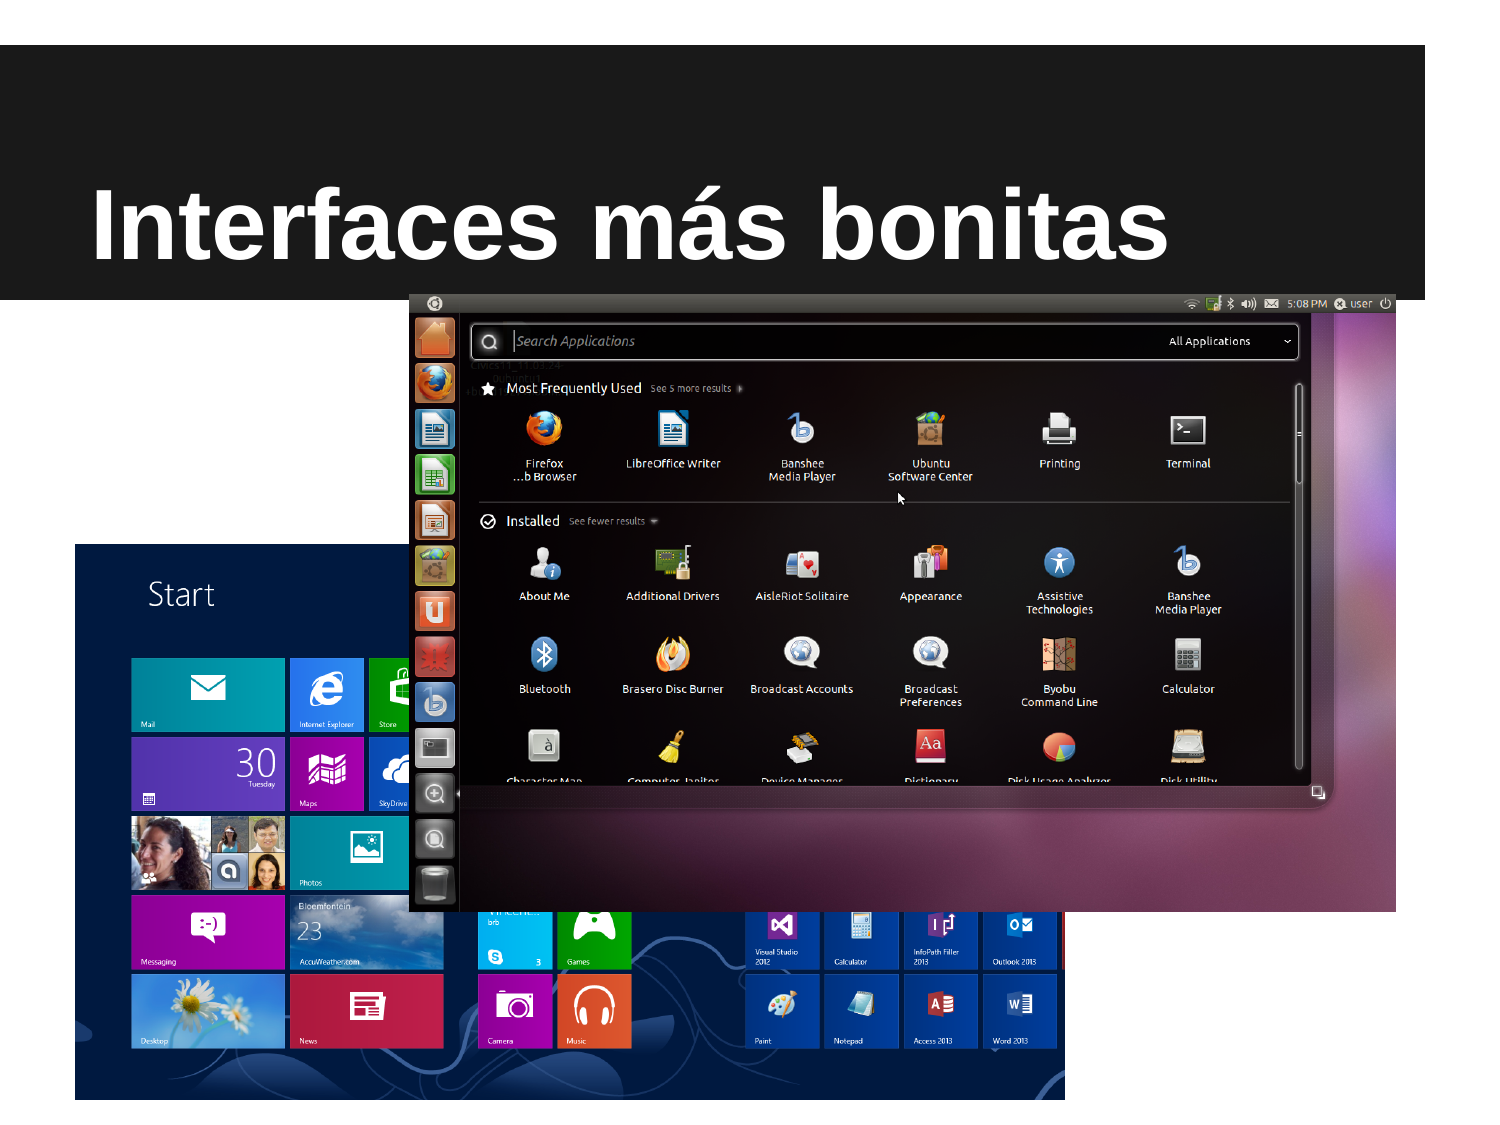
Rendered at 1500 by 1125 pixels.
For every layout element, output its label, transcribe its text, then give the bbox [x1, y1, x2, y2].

picture [75, 294, 1396, 1100]
title Interfaces más bonitas [75, 45, 1426, 295]
